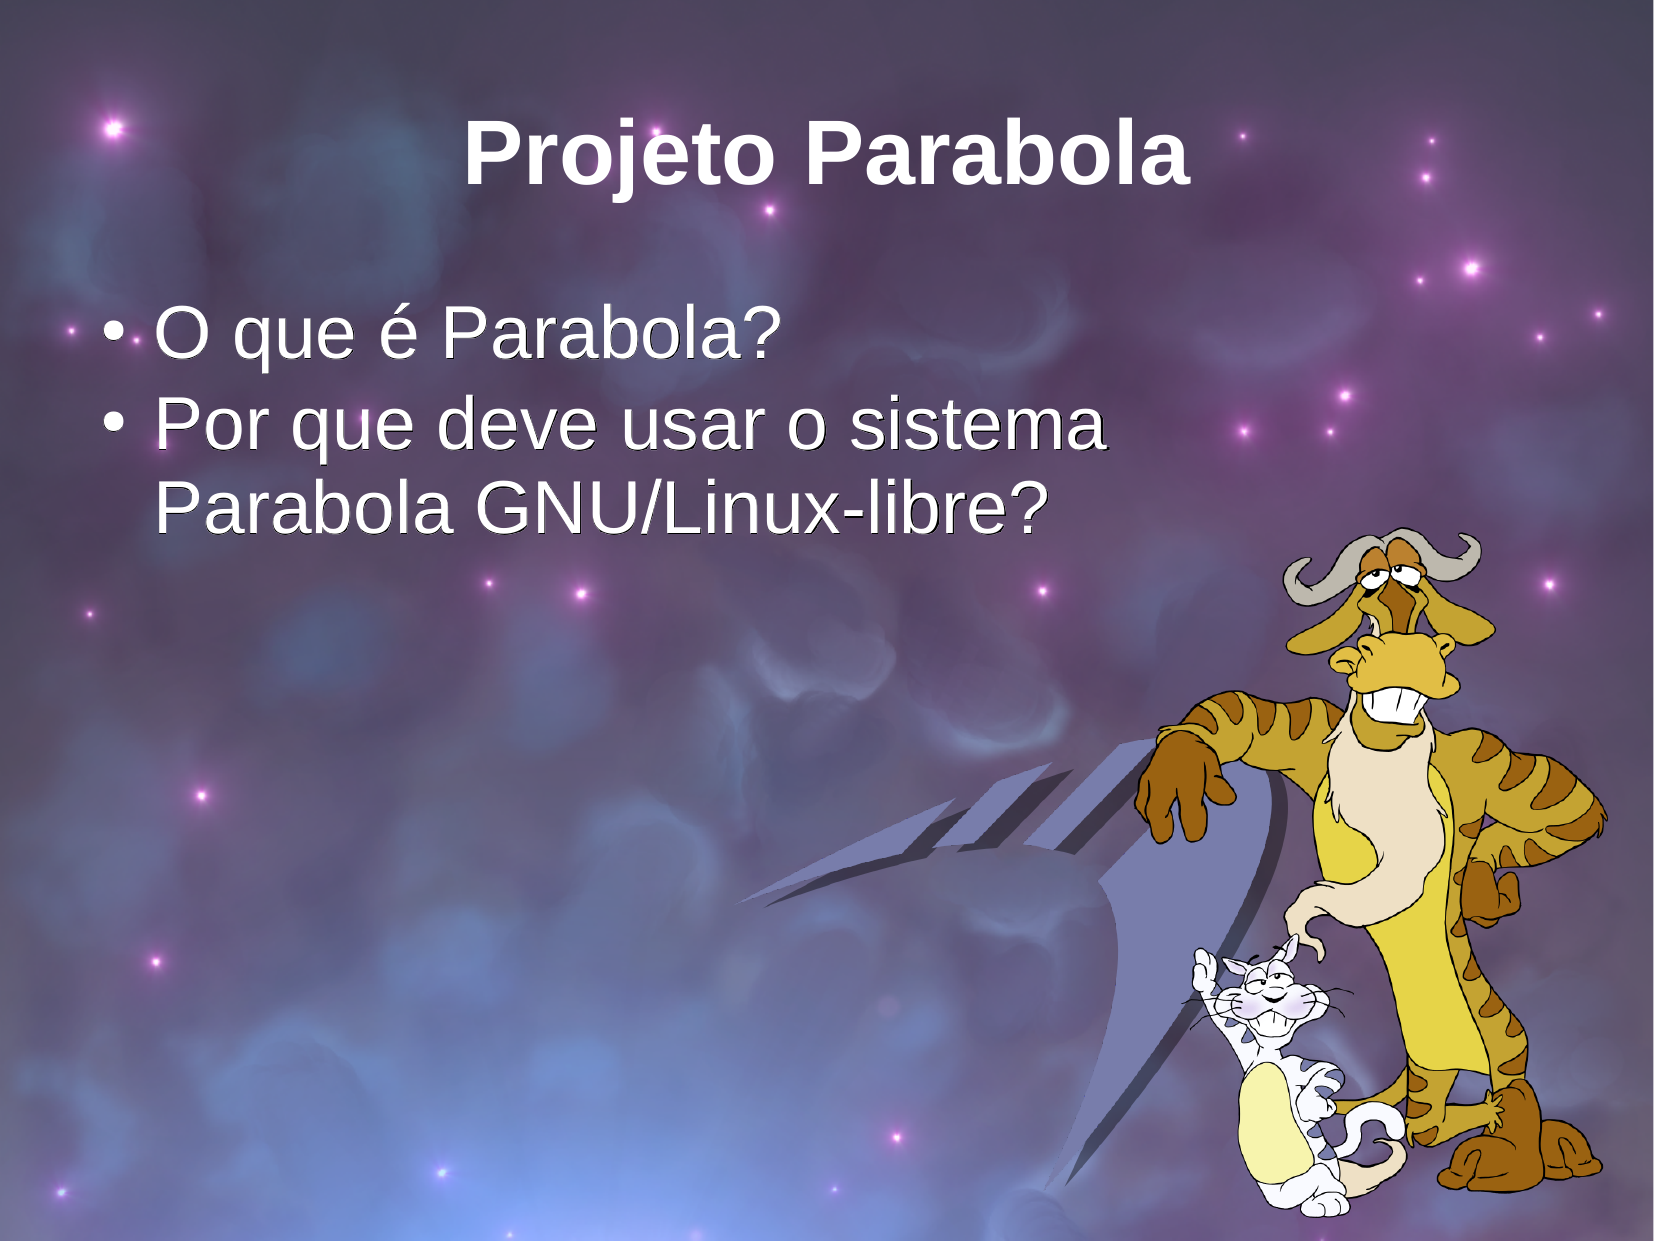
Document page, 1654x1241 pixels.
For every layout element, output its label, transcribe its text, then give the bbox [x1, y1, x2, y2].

title Projeto Parabola [82, 45, 1571, 261]
list O que é Parabola? Por que deve usar o sistema Parabola GNU/Linux-libre? [82, 290, 1252, 615]
picture [0, 0, 1654, 1241]
